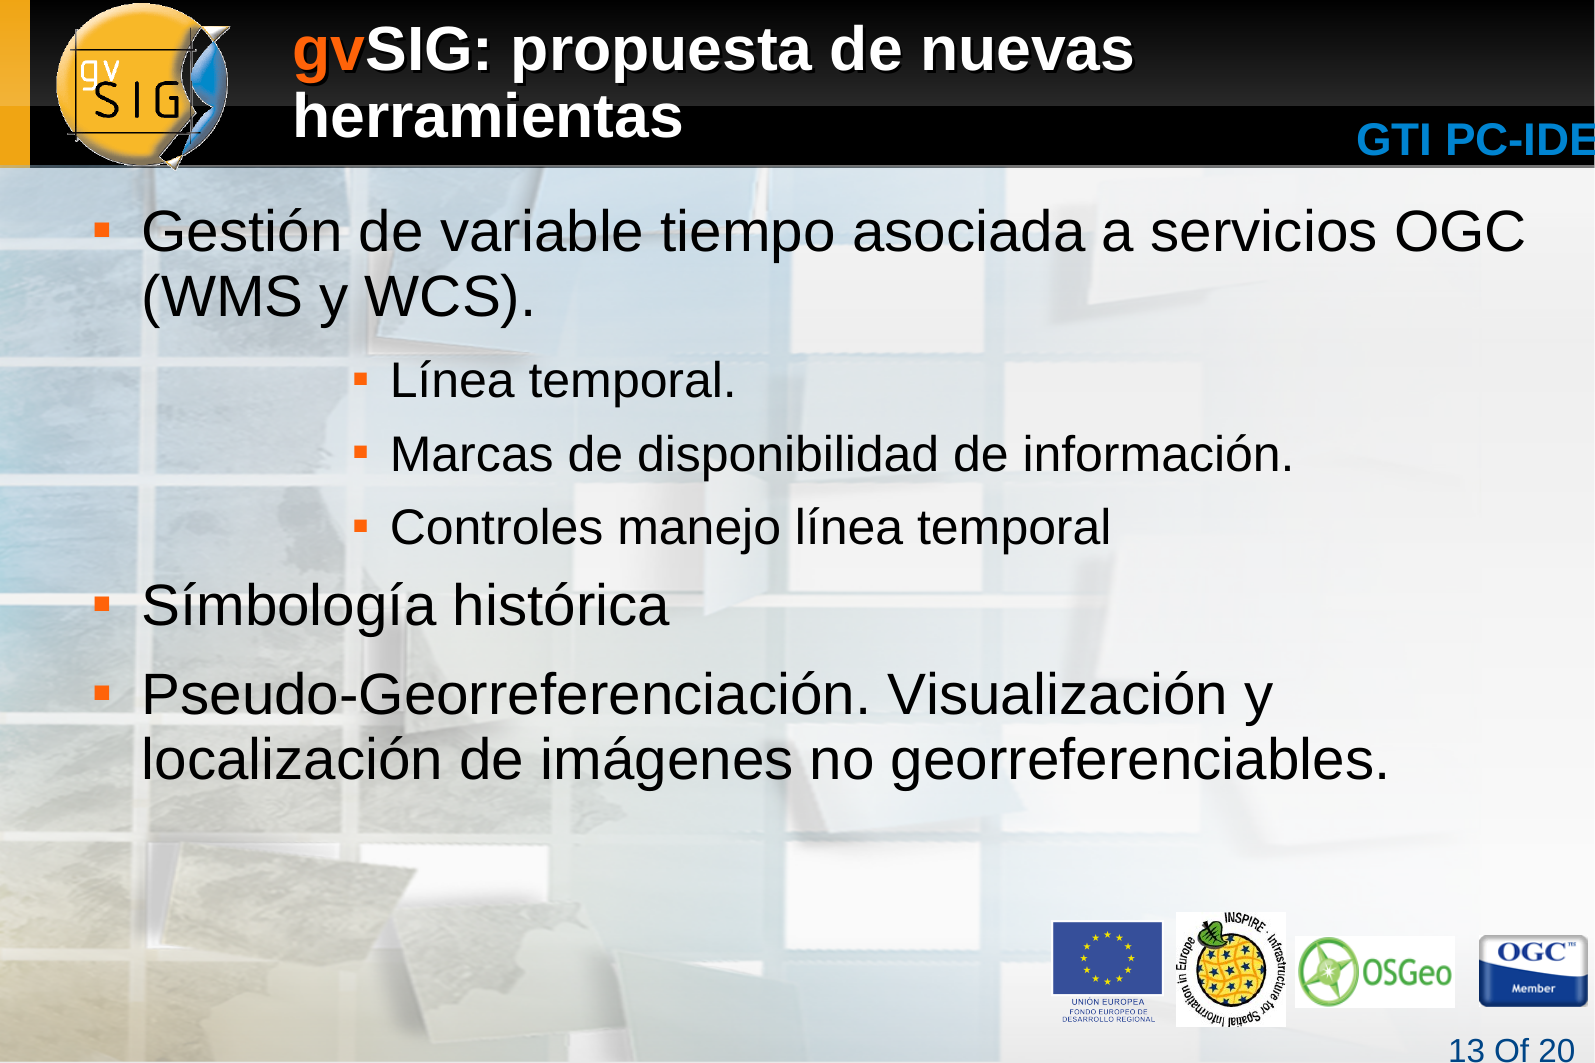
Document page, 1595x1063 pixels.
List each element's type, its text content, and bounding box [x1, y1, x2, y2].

list Gestión de variable tiempo asociada a servicios OGC (WMS y WCS). Línea temporal. Marcas de disponibilidad de información. Controles manejo línea temporal Símbología histórica Pseudo-Georreferenciación. Visualización y localización de imágenes no georreferenciables. [0, 94, 1554, 797]
picture [1579, 129, 1595, 136]
text_box gvSIG: propuesta de nuevas herramientas [277, 9, 1388, 162]
picture [1579, 142, 1595, 150]
picture [1554, 129, 1561, 149]
picture [0, 0, 1595, 1063]
